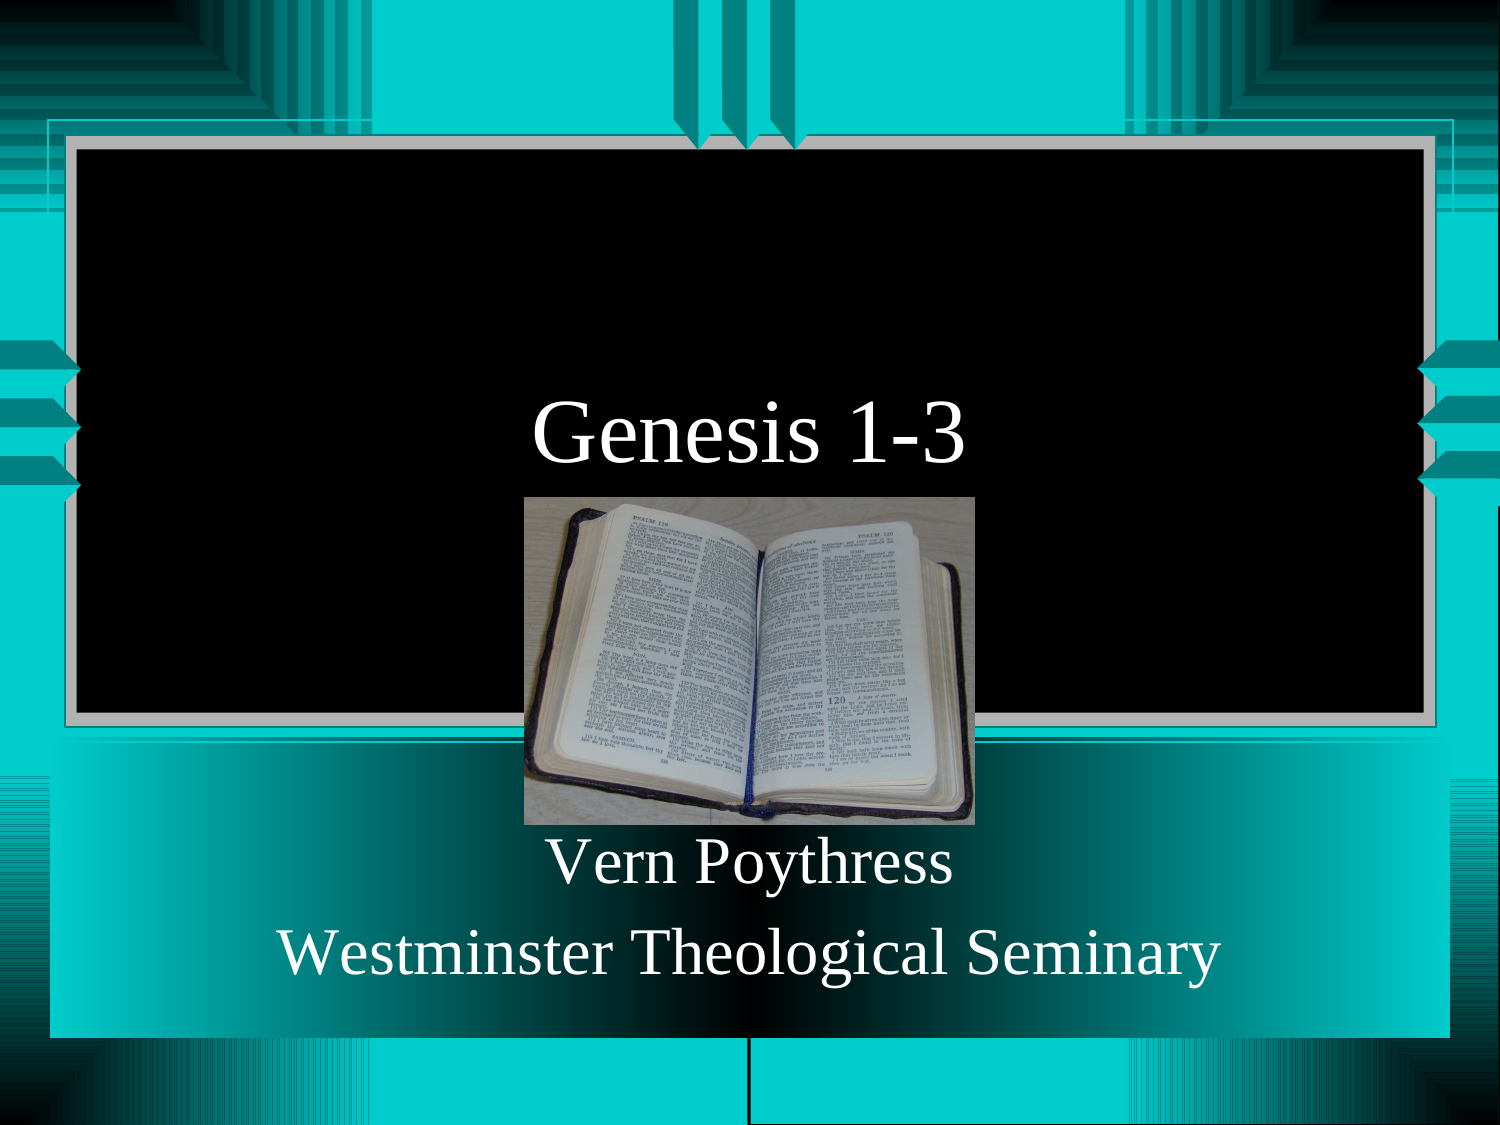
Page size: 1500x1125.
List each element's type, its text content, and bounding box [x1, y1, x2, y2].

title Genesis 1-3 [112, 337, 1388, 525]
subtitle Vern Poythress Westminster Theological Seminary [224, 762, 1275, 1051]
picture [524, 497, 975, 825]
